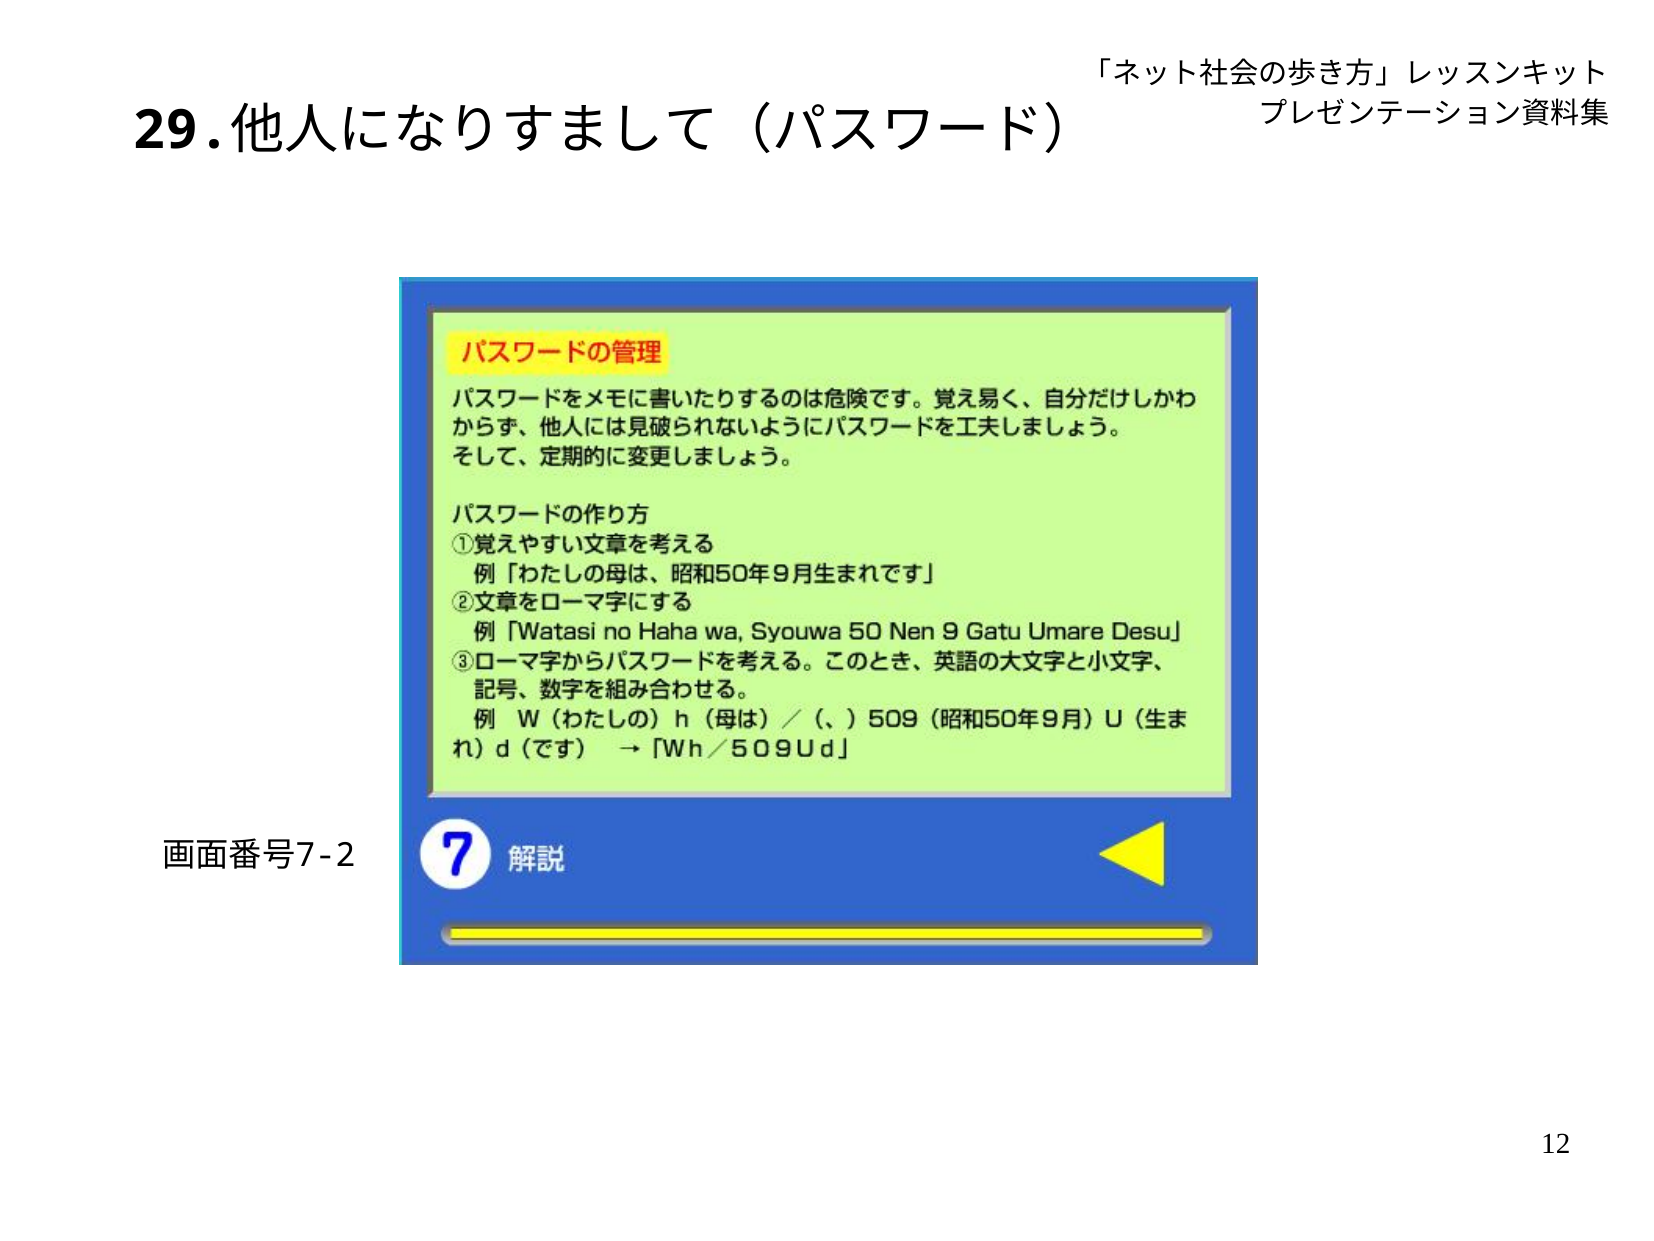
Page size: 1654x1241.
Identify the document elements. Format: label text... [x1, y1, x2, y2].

text_box 画面番号7-2 [147, 826, 384, 882]
text_box 「ネット社会の歩き方」レッスンキット プレゼンテーション資料集 [1062, 44, 1625, 139]
picture [399, 277, 1258, 965]
text_box 29.他人になりすまして（パスワード） [118, 88, 1241, 169]
